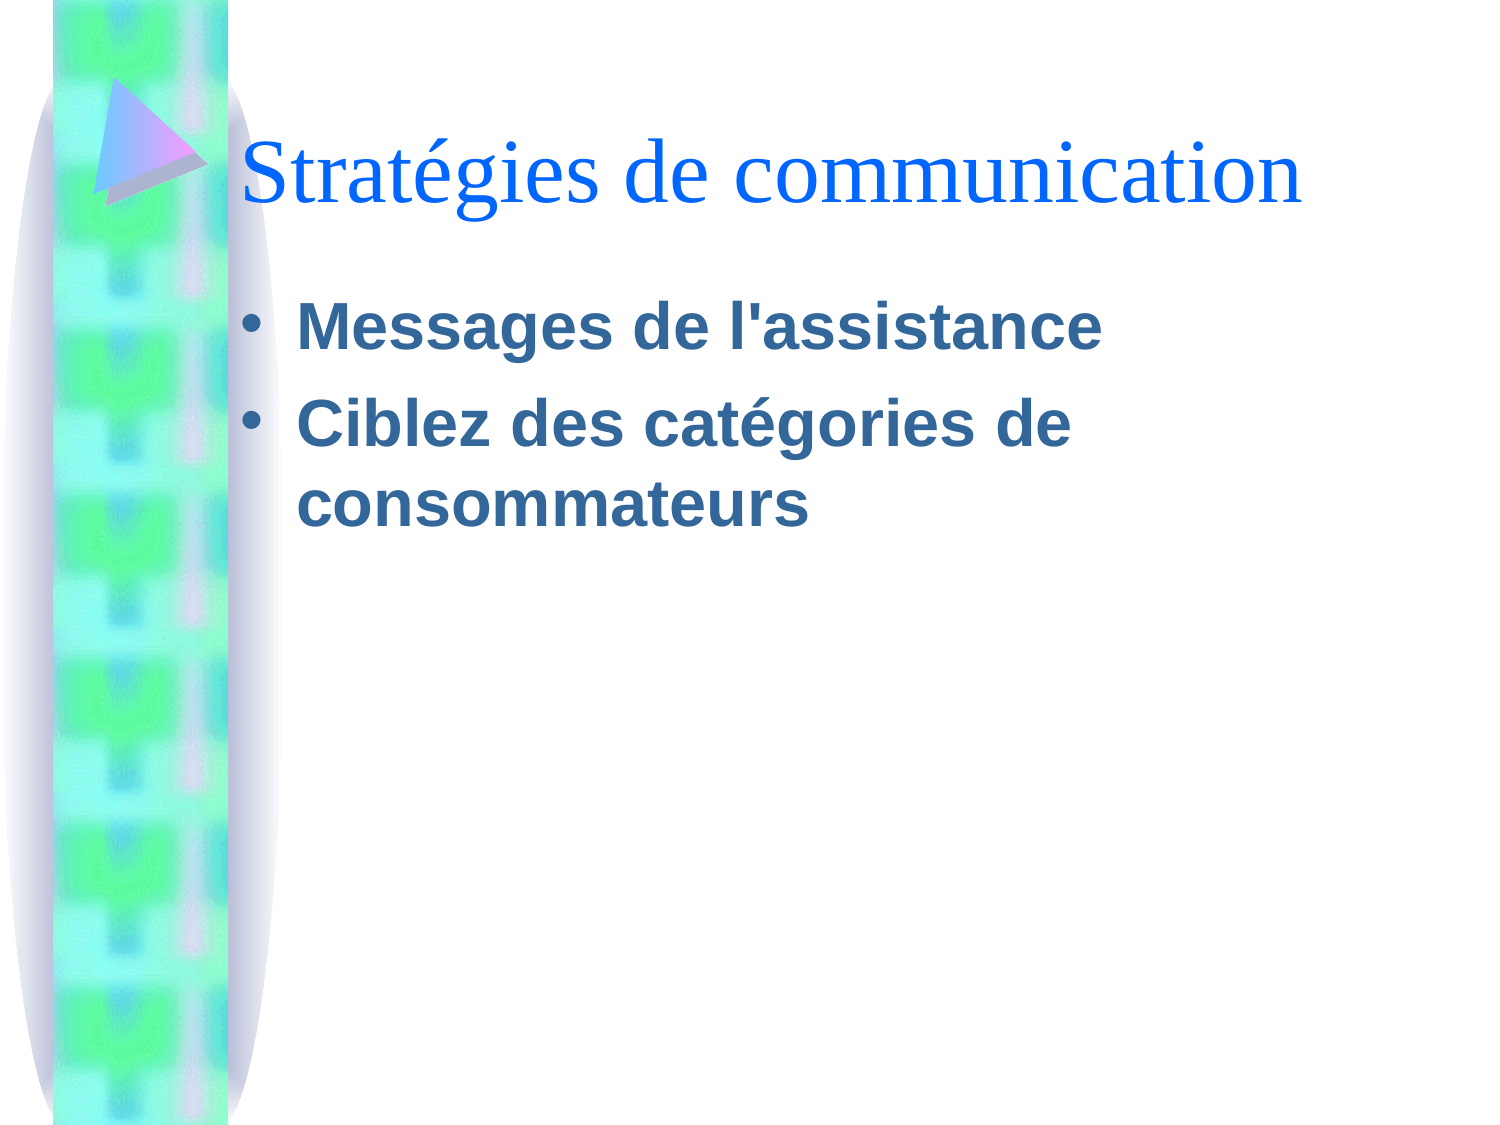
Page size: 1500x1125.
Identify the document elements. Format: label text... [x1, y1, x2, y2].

list Messages de l'assistance Ciblez des catégories de consommateurs [224, 275, 1500, 951]
picture [53, 0, 229, 1125]
title Stratégies de communication [224, 40, 1500, 229]
